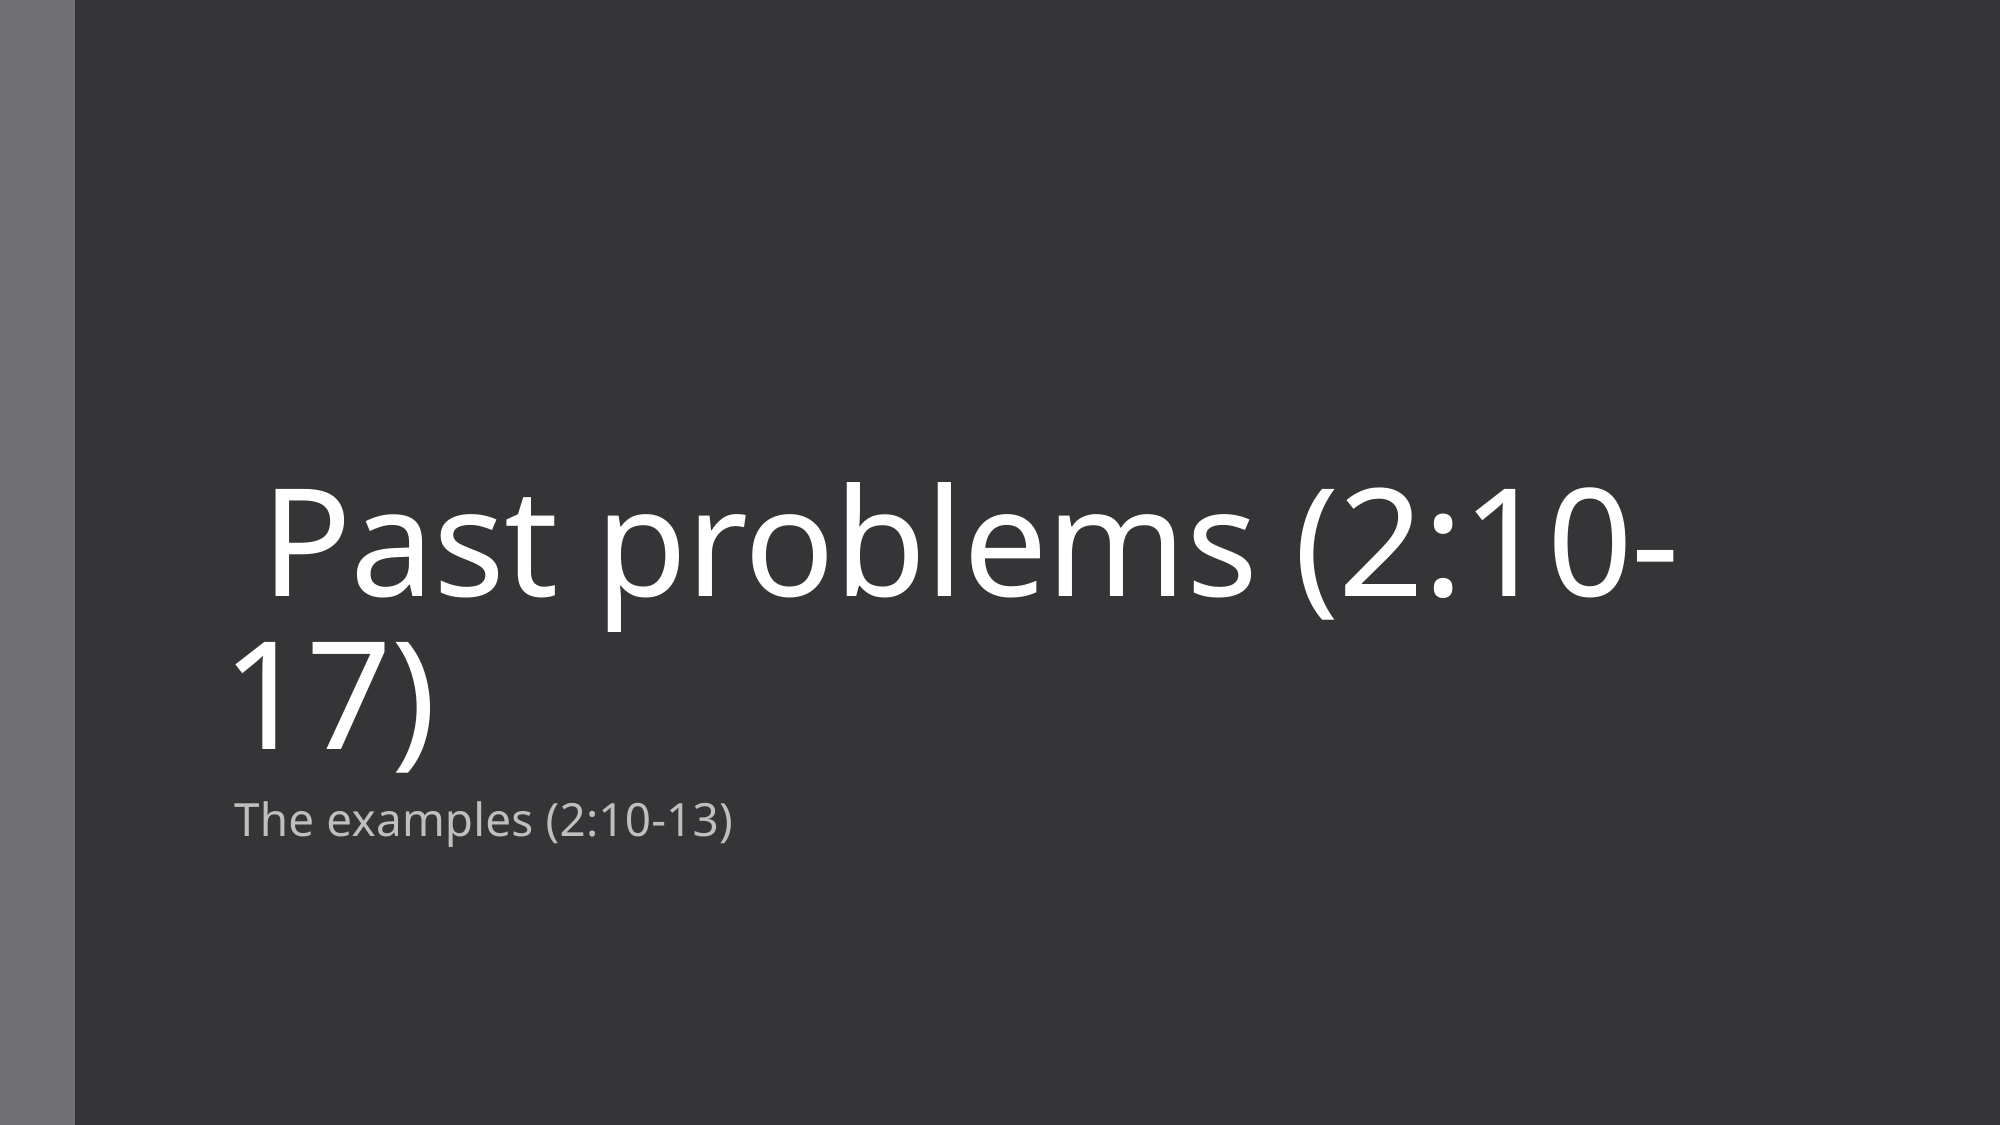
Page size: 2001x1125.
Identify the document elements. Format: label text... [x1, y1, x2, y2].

title Past problems (2:10-17) [206, 124, 1752, 787]
subtitle The examples (2:10-13) [206, 787, 1752, 1066]
